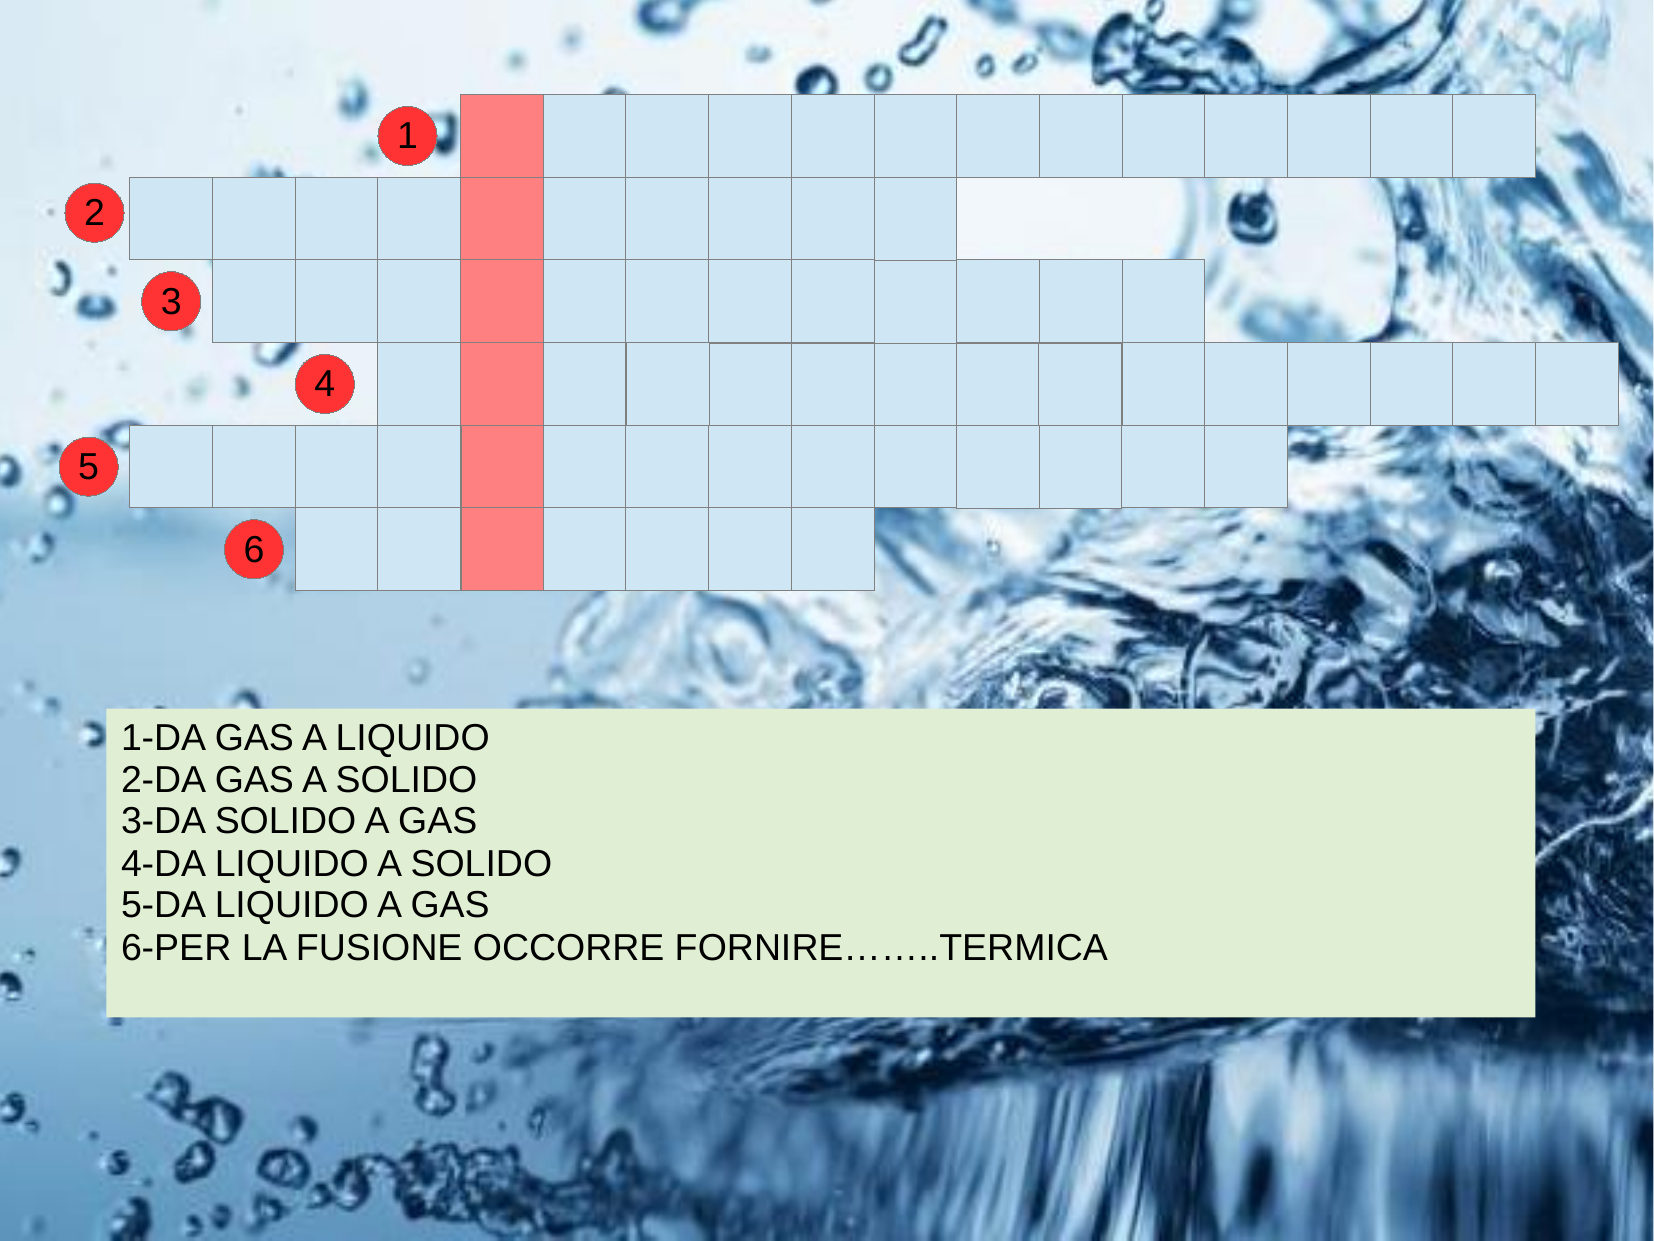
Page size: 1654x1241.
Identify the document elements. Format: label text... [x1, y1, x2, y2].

text_box 5 [59, 437, 119, 497]
text_box 3 [141, 271, 201, 331]
text_box [129, 94, 1619, 591]
text_box 2 [64, 183, 125, 243]
text_box 6 [224, 519, 284, 579]
text_box 4 [295, 354, 355, 414]
picture [0, 0, 1654, 1241]
text_box 1-DA GAS A LIQUIDO 2-DA GAS A SOLIDO 3-DA SOLIDO A GAS 4-DA LIQUIDO A SOLIDO 5-DA LIQUIDO A GAS 6-PER LA FUSIONE OCCORRE FORNIRE……..TERMICA [106, 708, 1536, 1018]
text_box 1 [377, 106, 438, 166]
